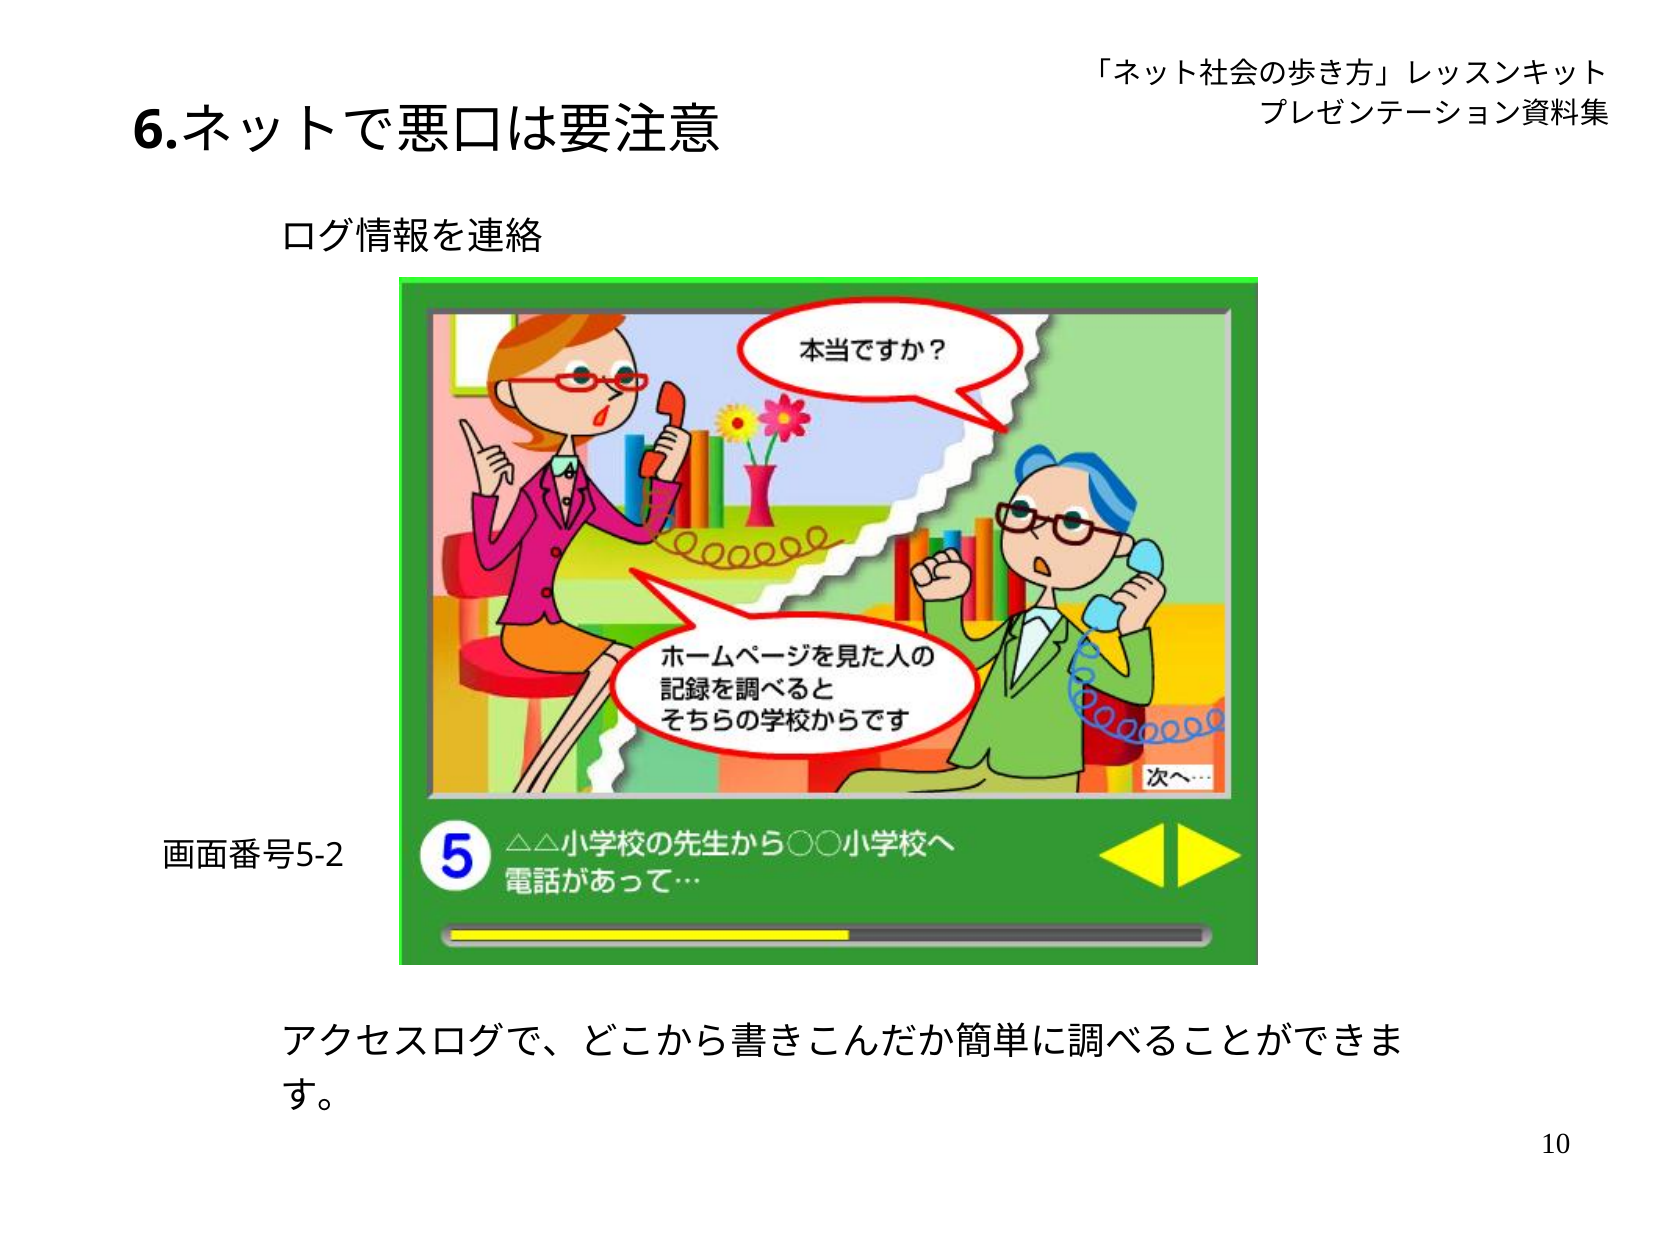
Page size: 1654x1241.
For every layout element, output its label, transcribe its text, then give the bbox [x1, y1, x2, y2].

text_box ログ情報を連絡 [265, 206, 680, 267]
text_box 6.ネットで悪口は要注意 [118, 88, 1093, 169]
text_box アクセスログで、どこから書きこんだか簡単に調べることができます。 [265, 1003, 1447, 1128]
text_box 「ネット社会の歩き方」レッスンキット プレゼンテーション資料集 [1062, 44, 1625, 139]
text_box 画面番号5-2 [147, 826, 384, 882]
picture [399, 277, 1258, 965]
